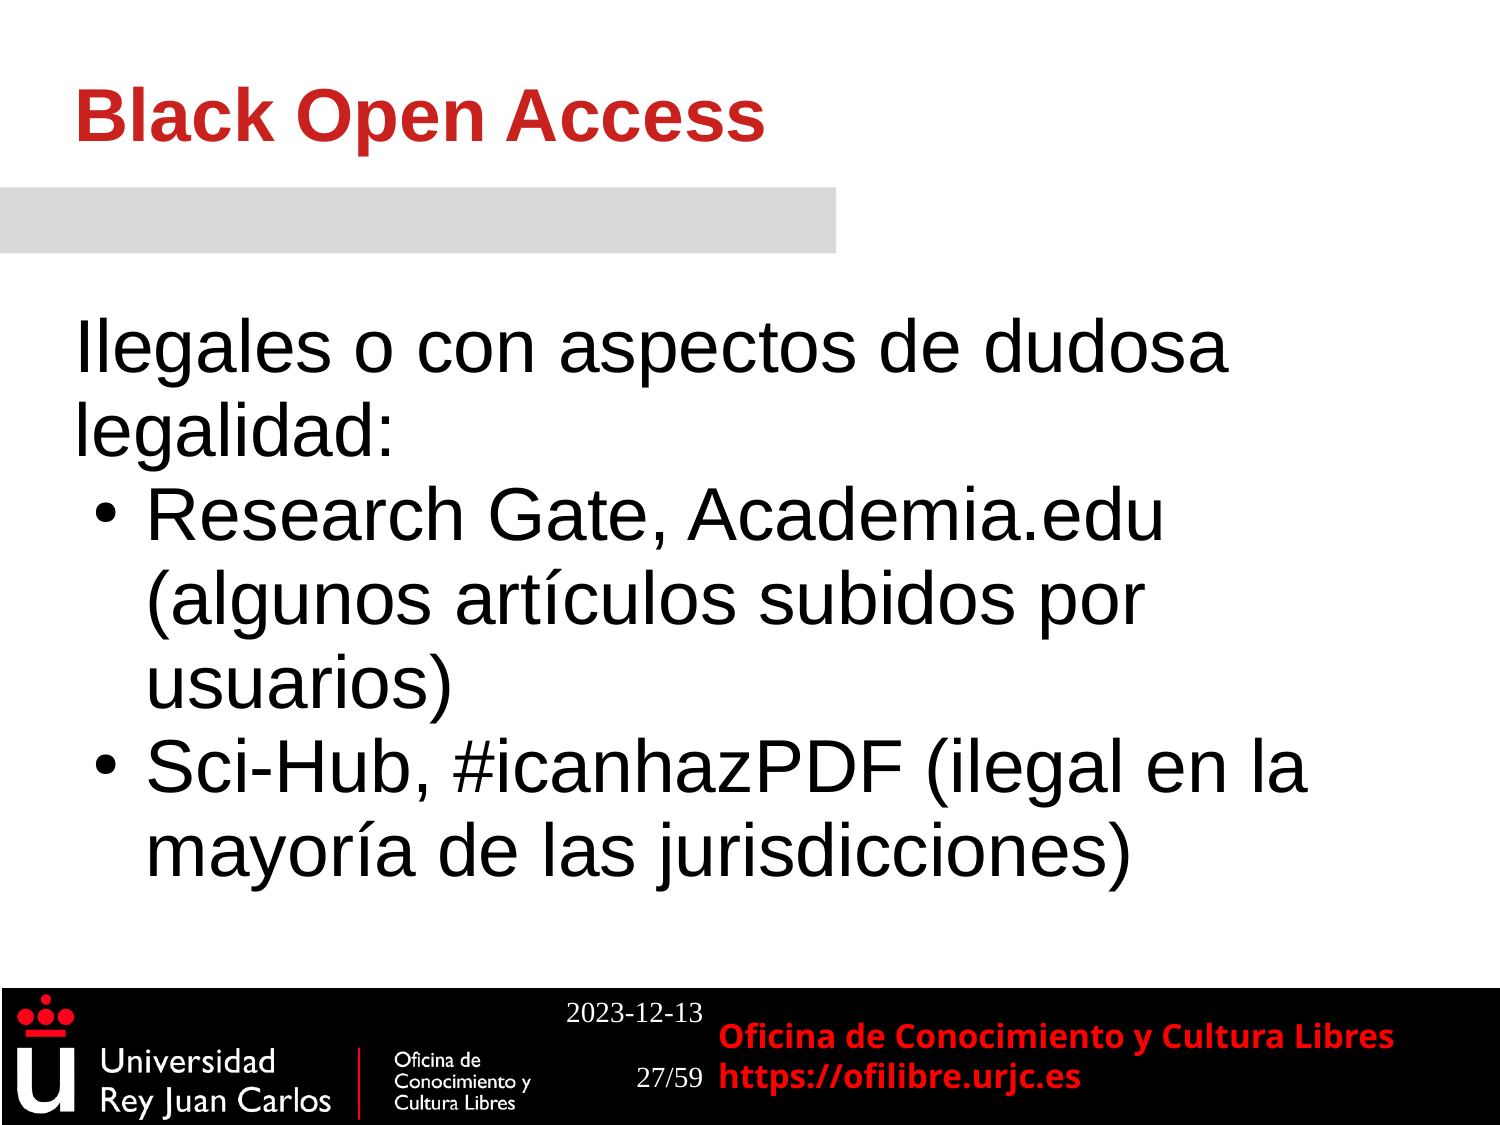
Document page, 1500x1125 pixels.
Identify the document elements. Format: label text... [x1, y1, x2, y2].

title [75, 7, 1425, 196]
text_box Ilegales o con aspectos de dudosa legalidad: Research Gate, Academia.edu (algunos artículos subidos por usuarios) Sci-Hub, #icanhazPDF (ilegal en la mayoría de las jurisdicciones) [60, 297, 1463, 901]
text_box Black Open Access [60, 66, 991, 249]
picture [17, 994, 531, 1120]
